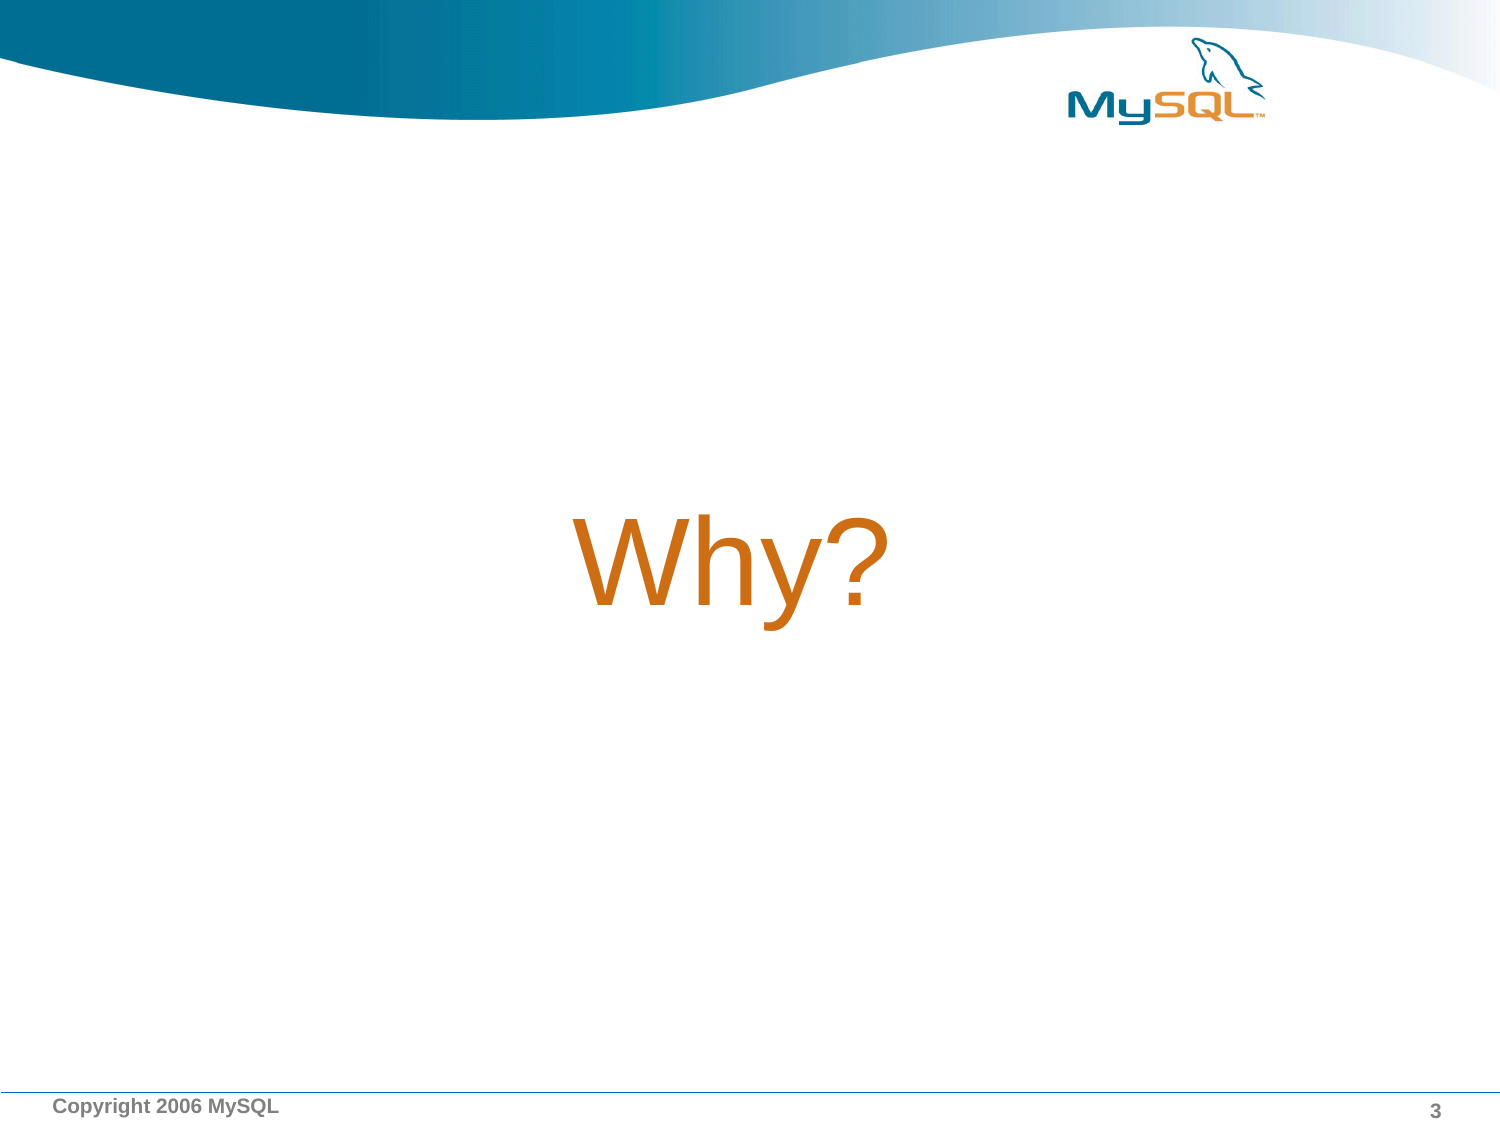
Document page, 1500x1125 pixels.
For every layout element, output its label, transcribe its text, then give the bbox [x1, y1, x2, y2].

picture [0, 0, 1500, 125]
title Why? [0, 492, 1500, 633]
